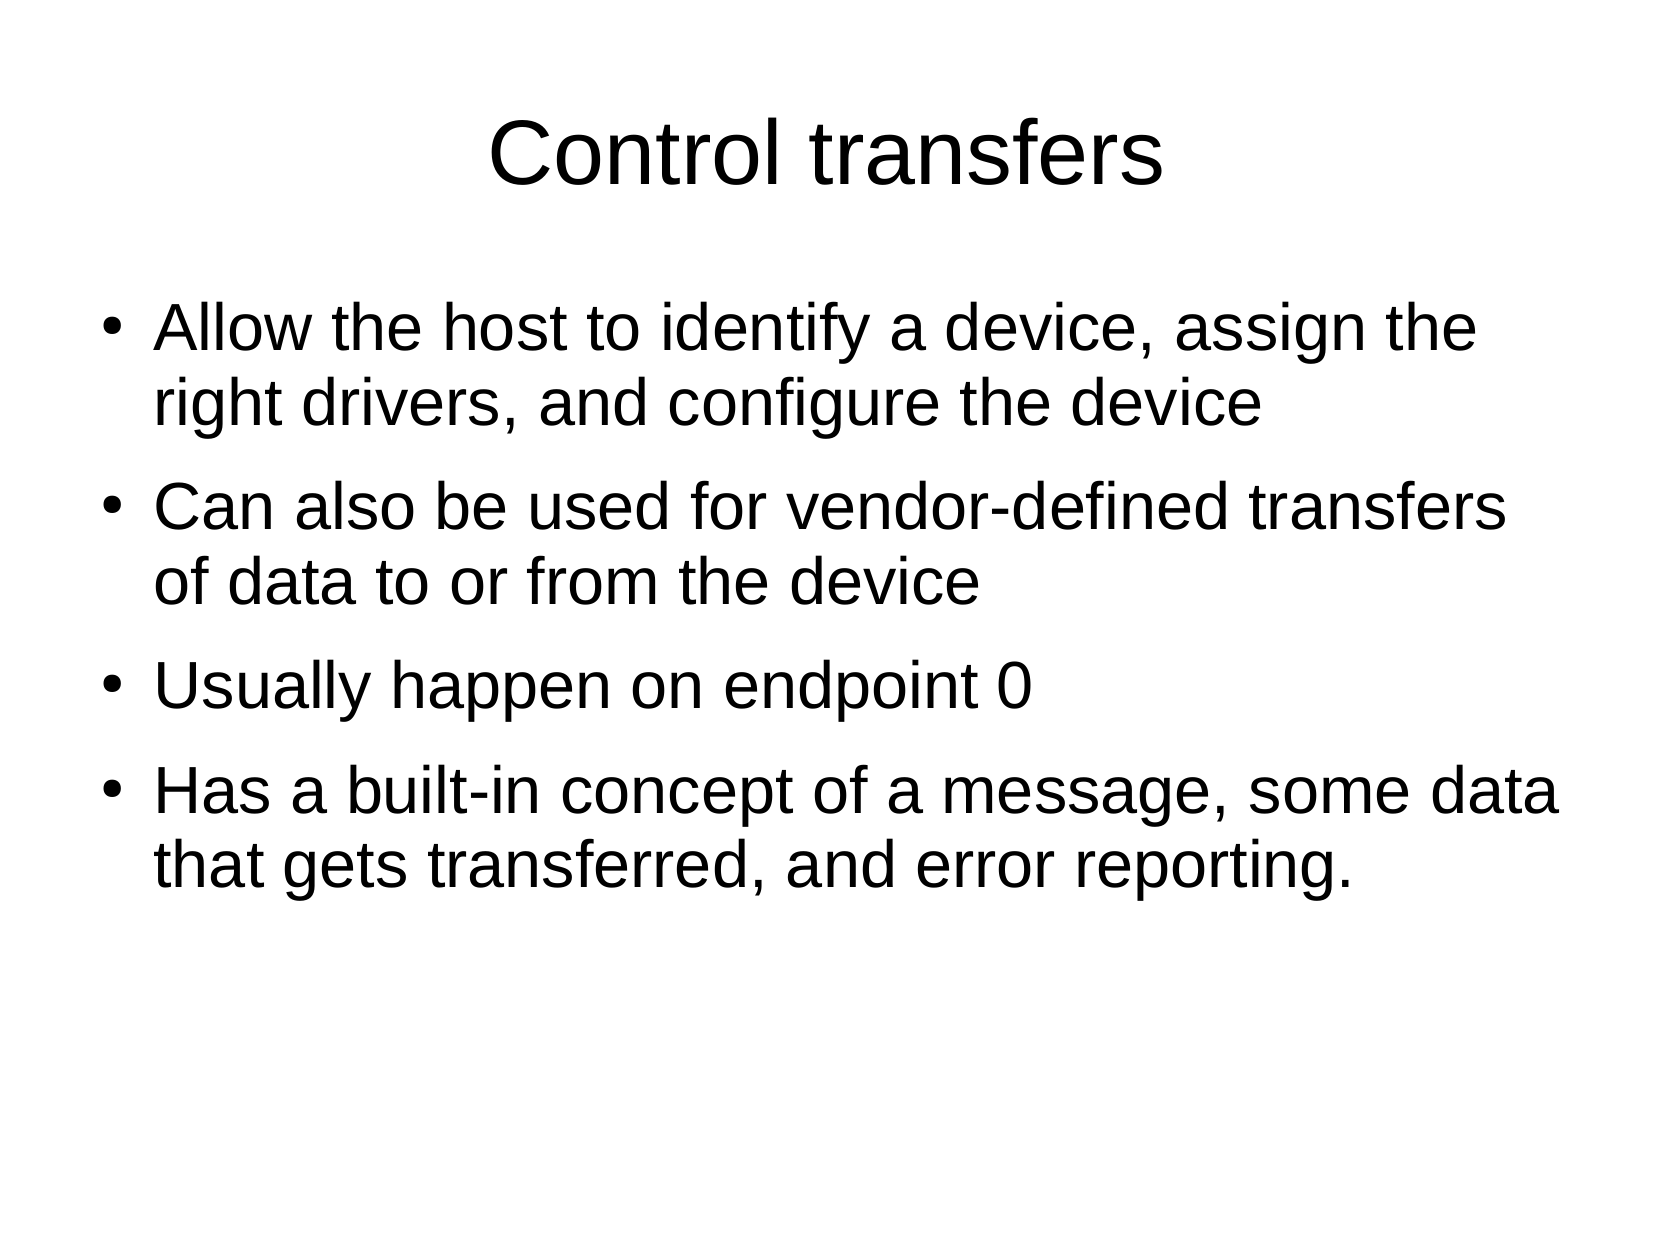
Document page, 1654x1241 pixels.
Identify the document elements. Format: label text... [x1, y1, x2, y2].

title Control transfers [82, 49, 1571, 257]
list Allow the host to identify a device, assign the right drivers, and configure the device Can also be used for vendor-defined transfers of data to or from the device Usually happen on endpoint 0 Has a built-in concept of a message, some data that gets transferred, and error reporting. [82, 290, 1571, 1010]
